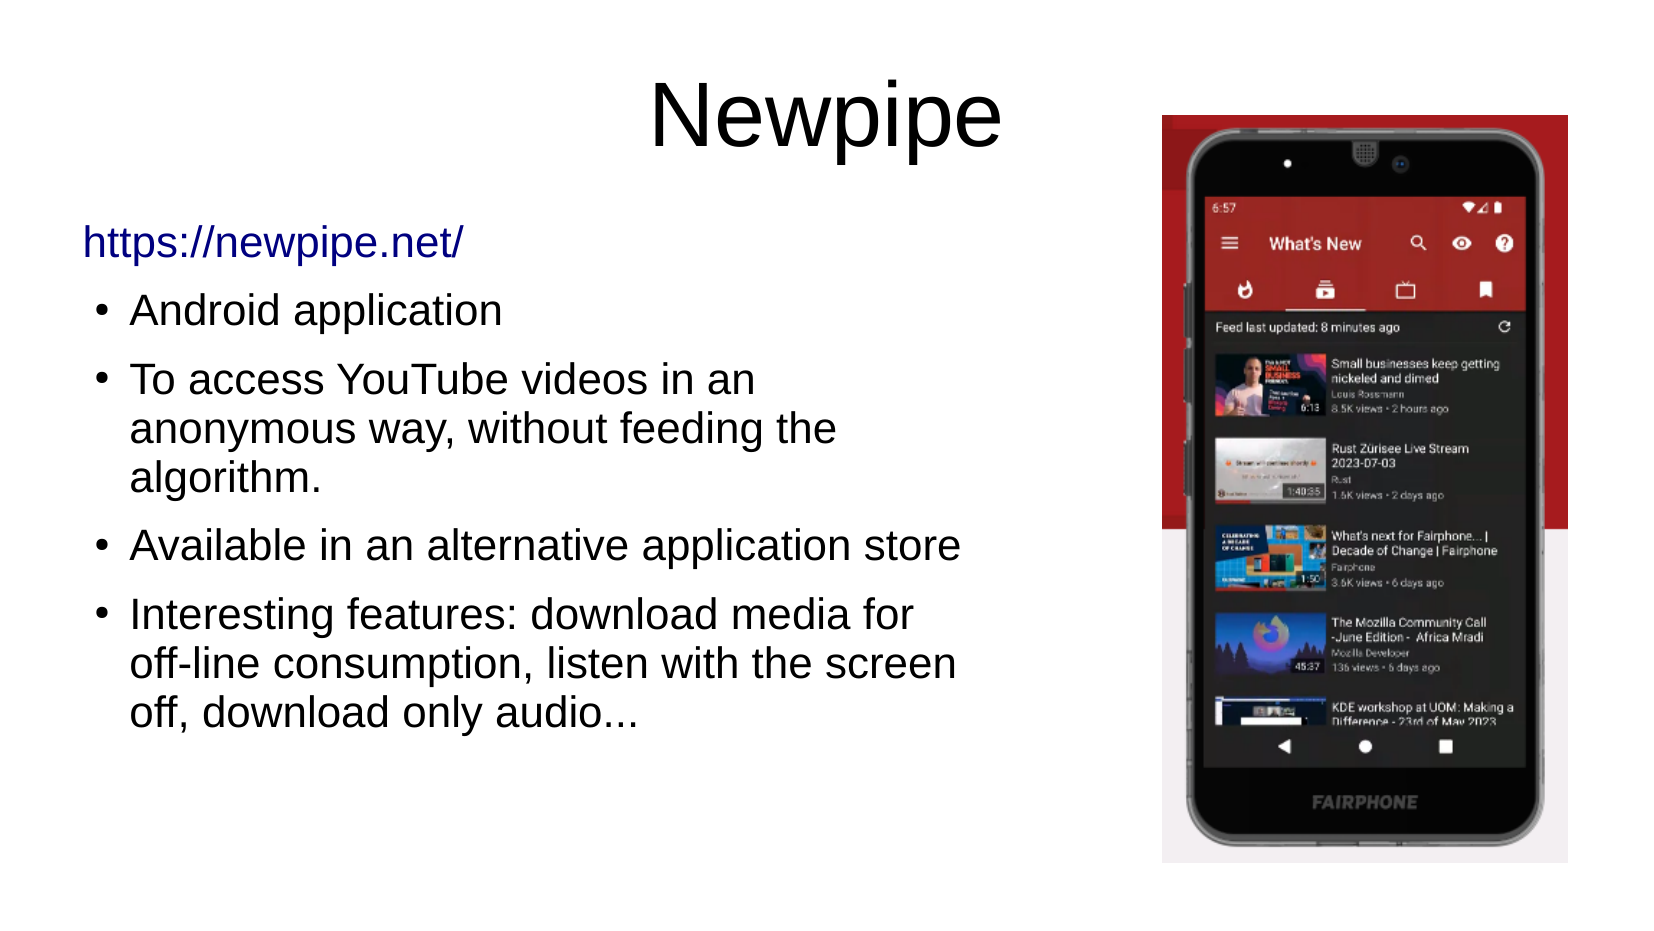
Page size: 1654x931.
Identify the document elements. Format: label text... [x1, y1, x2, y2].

picture [1162, 115, 1568, 863]
title Newpipe [82, 37, 1571, 193]
list https://newpipe.net/ Android application To access YouTube videos in an anonymous way, without feeding the algorithm. Available in an alternative application store Interesting features: download media for off-line consumption, listen with the screen off, download only audio... [82, 217, 976, 788]
